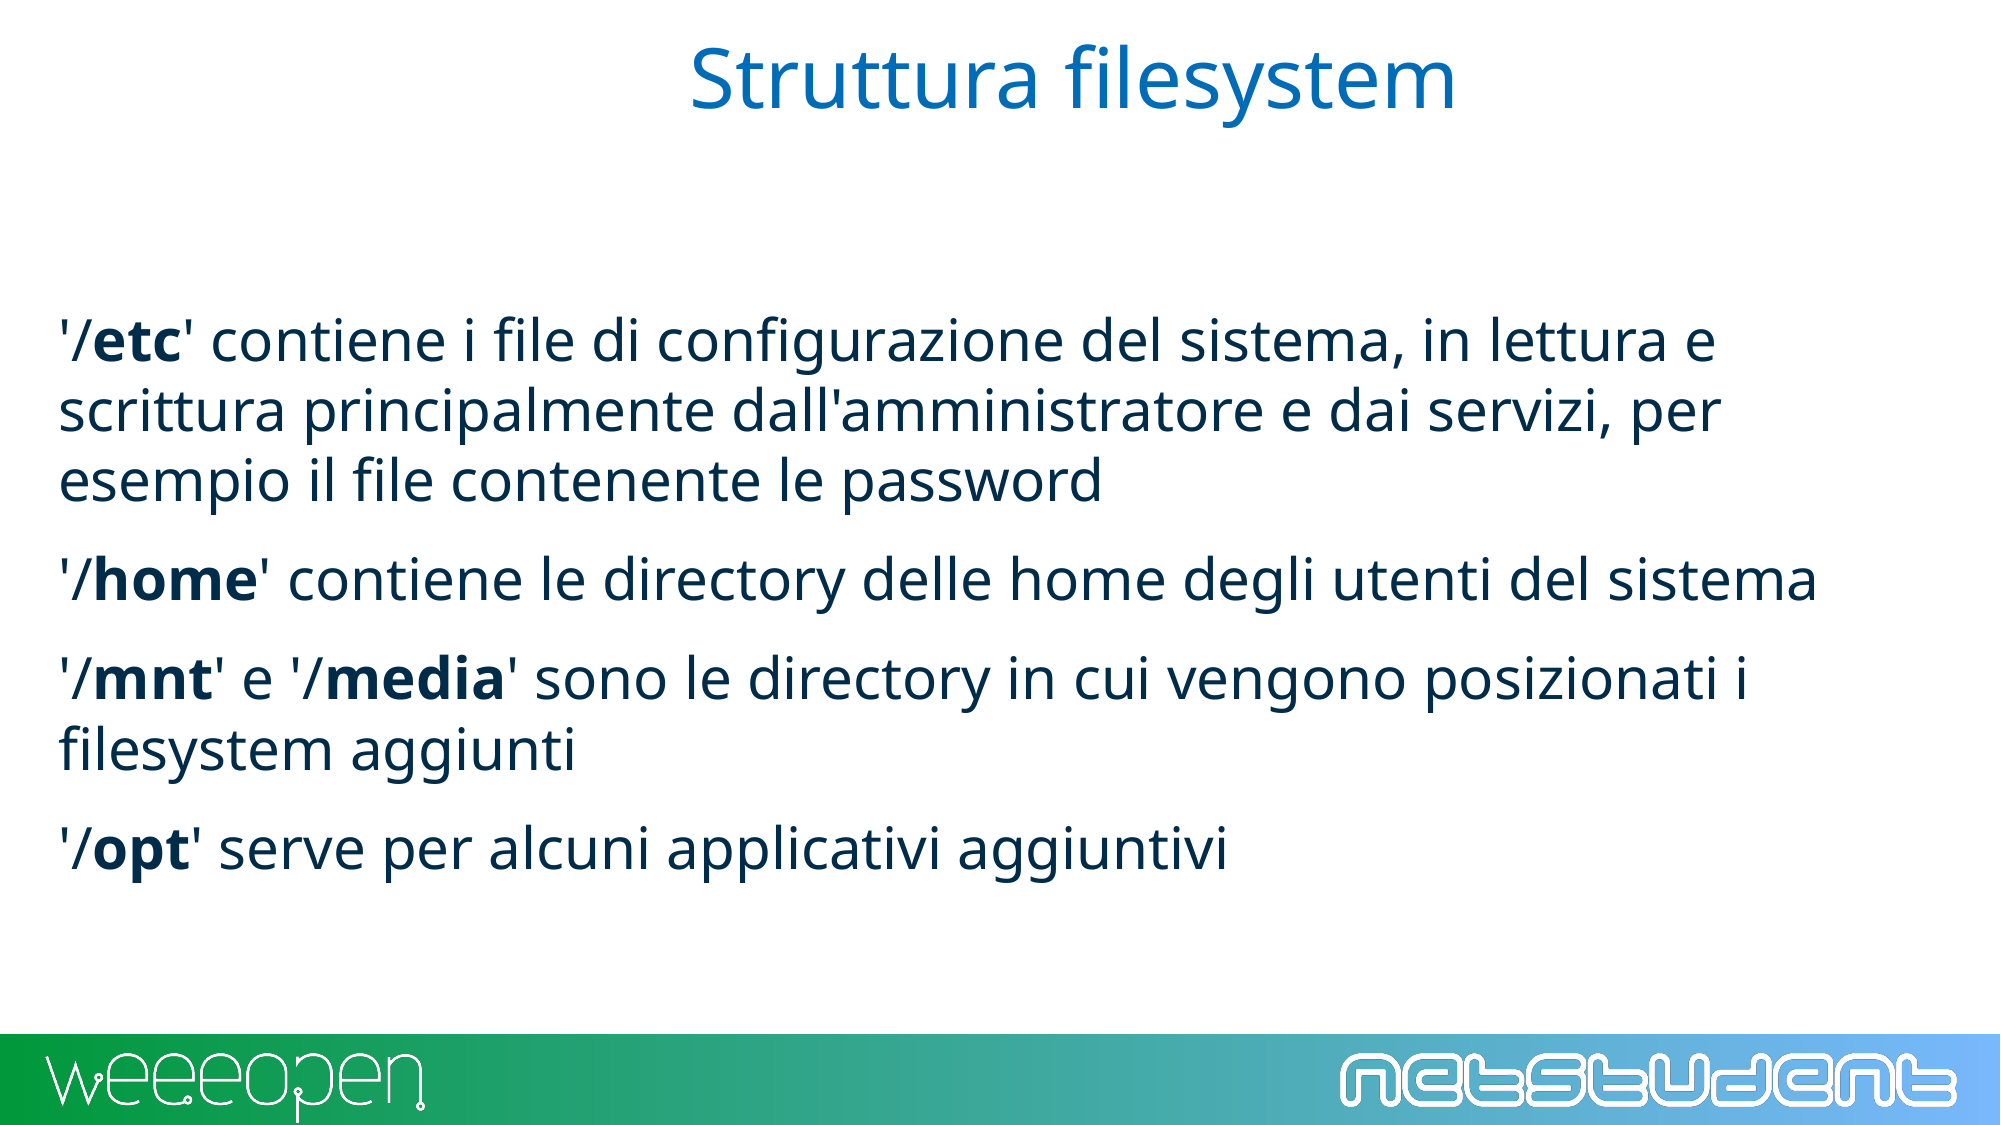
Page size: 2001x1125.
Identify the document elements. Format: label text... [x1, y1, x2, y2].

picture [1340, 1053, 1957, 1107]
picture [45, 1053, 425, 1123]
title Struttura filesystem [43, 29, 1959, 247]
list '/etc' contiene i file di configurazione del sistema, in lettura e scrittura principalmente dall'amministratore e dai servizi, per esempio il file contenente le password '/home' contiene le directory delle home degli utenti del sistema '/mnt' e '/media' sono le directory in cui vengono posizionati i filesystem aggiunti '/opt' serve per alcuni applicativi aggiuntivi [43, 295, 1959, 1010]
